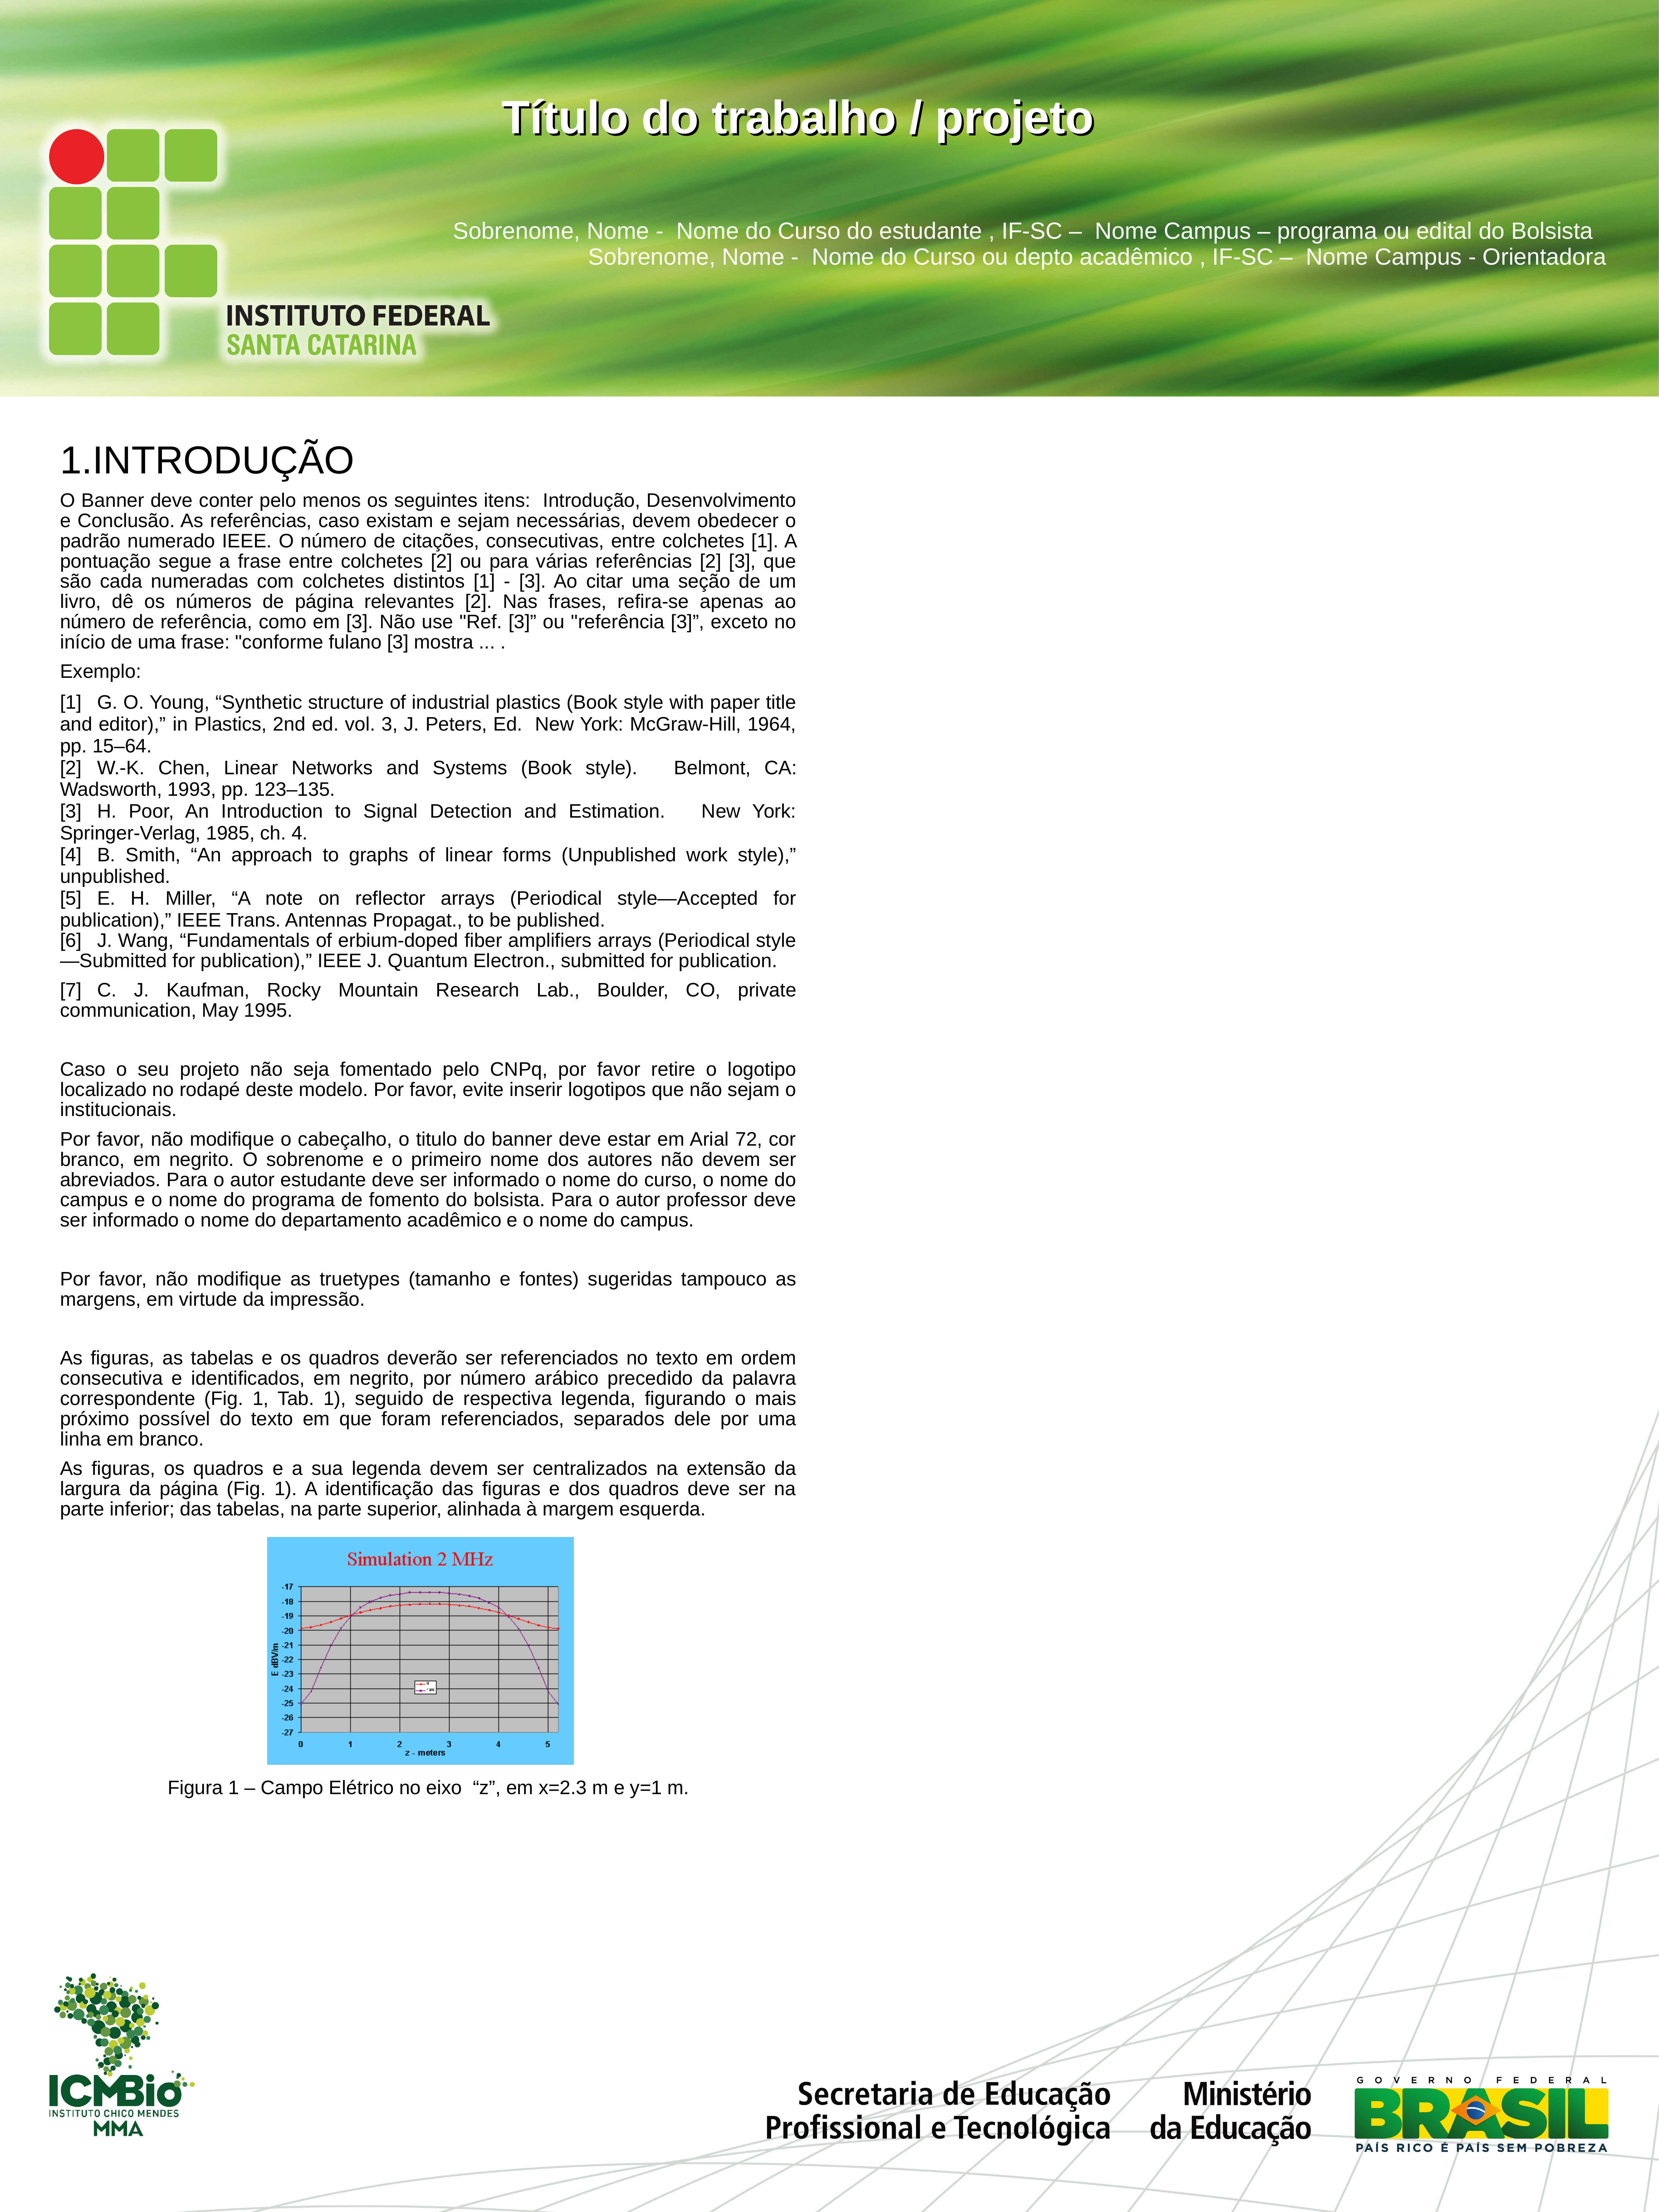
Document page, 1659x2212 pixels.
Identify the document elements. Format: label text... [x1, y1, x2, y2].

text_box Título do trabalho / projeto [479, 37, 1640, 155]
list 1.INTRODUÇÃO O Banner deve conter pelo menos os seguintes itens: Introdução, Desenvolvimento e Conclusão. As referências, caso existam e sejam necessárias, devem obedecer o padrão numerado IEEE. O número de citações, consecutivas, entre colchetes [1]. A pontuação segue a frase entre colchetes [2] ou para várias referências [2] [3], que são cada numeradas com colchetes distintos [1] - [3]. Ao citar uma seção de um livro, dê os números de página relevantes [2]. Nas frases, refira-se apenas ao número de referência, como em [3]. Não use "Ref. [3]” ou "referência [3]”, exceto no início de uma frase: "conforme fulano [3] mostra ... . Exemplo: [1] G. O. Young, “Synthetic structure of industrial plastics (Book style with paper title and editor),” in Plastics, 2nd ed. vol. 3, J. Peters, Ed. New York: McGraw-Hill, 1964, pp. 15–64. [2] W.-K. Chen, Linear Networks and Systems (Book style). Belmont, CA: Wadsworth, 1993, pp. 123–135. [3] H. Poor, An Introduction to Signal Detection and Estimation. New York: Springer-Verlag, 1985, ch. 4. [4] B. Smith, “An approach to graphs of linear forms (Unpublished work style),” unpublished. [5] E. H. Miller, “A note on reflector arrays (Periodical style—Accepted for publication),” IEEE Trans. Antennas Propagat., to be published. [6] J. Wang, “Fundamentals of erbium-doped fiber amplifiers arrays (Periodical style—Submitted for publication),” IEEE J. Quantum Electron., submitted for publication. [7] C. J. Kaufman, Rocky Mountain Research Lab., Boulder, CO, private communication, May 1995. Caso o seu projeto não seja fomentado pelo CNPq, por favor retire o logotipo localizado no rodapé deste modelo. Por favor, evite inserir logotipos que não sejam o institucionais. Por favor, não modifique o cabeçalho, o titulo do banner deve estar em Arial 72, cor branco, em negrito. O sobrenome e o primeiro nome dos autores não devem ser abreviados. Para o autor estudante deve ser informado o nome do curso, o nome do campus e o nome do programa de fomento do bolsista. Para o autor professor deve ser informado o nome do departamento acadêmico e o nome do campus. Por favor, não modifique as truetypes (tamanho e fontes) sugeridas tampouco as margens, em virtude da impressão. As figuras, as tabelas e os quadros deverão ser referenciados no texto em ordem consecutiva e identificados, em negrito, por número arábico precedido da palavra correspondente (Fig. 1, Tab. 1), seguido de respectiva legenda, figurando o mais próximo possível do texto em que foram referenciados, separados dele por uma linha em branco. As figuras, os quadros e a sua legenda devem ser centralizados na extensão da largura da página (Fig. 1). A identificação das figuras e dos quadros deve ser na parte inferior; das tabelas, na parte superior, alinhada à margem esquerda. Figura 1 – Campo Elétrico no eixo “z”, em x=2.3 m e y=1 m. [55, 438, 802, 2024]
text_box Sobrenome, Nome - Nome do Curso do estudante , IF-SC – Nome Campus – programa ou edital do Bolsista Sobrenome, Nome - Nome do Curso ou depto acadêmico , IF-SC – Nome Campus - Orientadora [431, 189, 1657, 307]
picture [0, 0, 1659, 2212]
